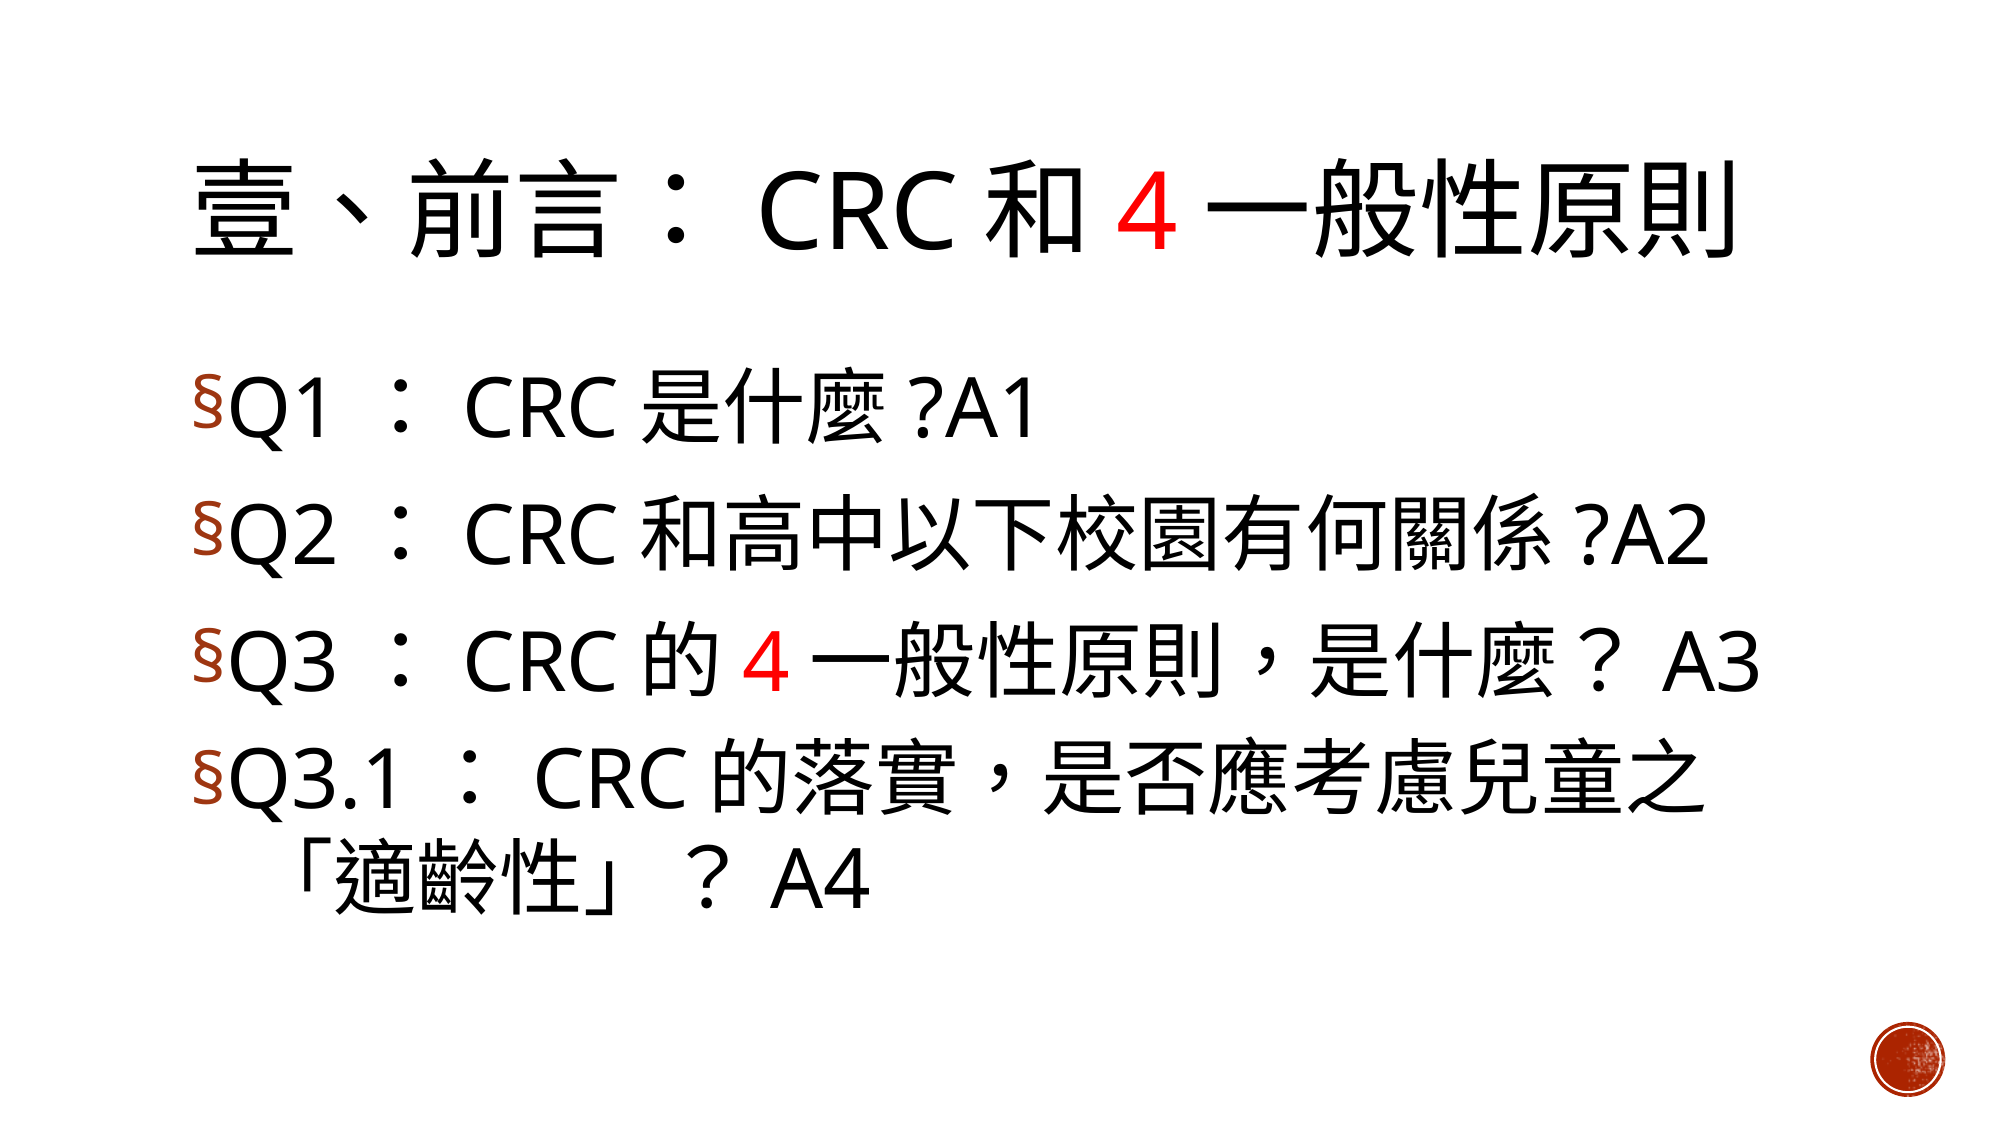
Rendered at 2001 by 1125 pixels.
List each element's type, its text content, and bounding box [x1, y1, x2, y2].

title 壹、前言：CRC和4一般性原則 [175, 79, 1826, 344]
list Q1：CRC是什麼?A1 Q2：CRC和高中以下校園有何關係?A2 Q3：CRC的4一般性原則，是什麼？A3 Q3.1：CRC的落實，是否應考慮兒童之「適齡性」？A4 [175, 348, 1826, 1013]
